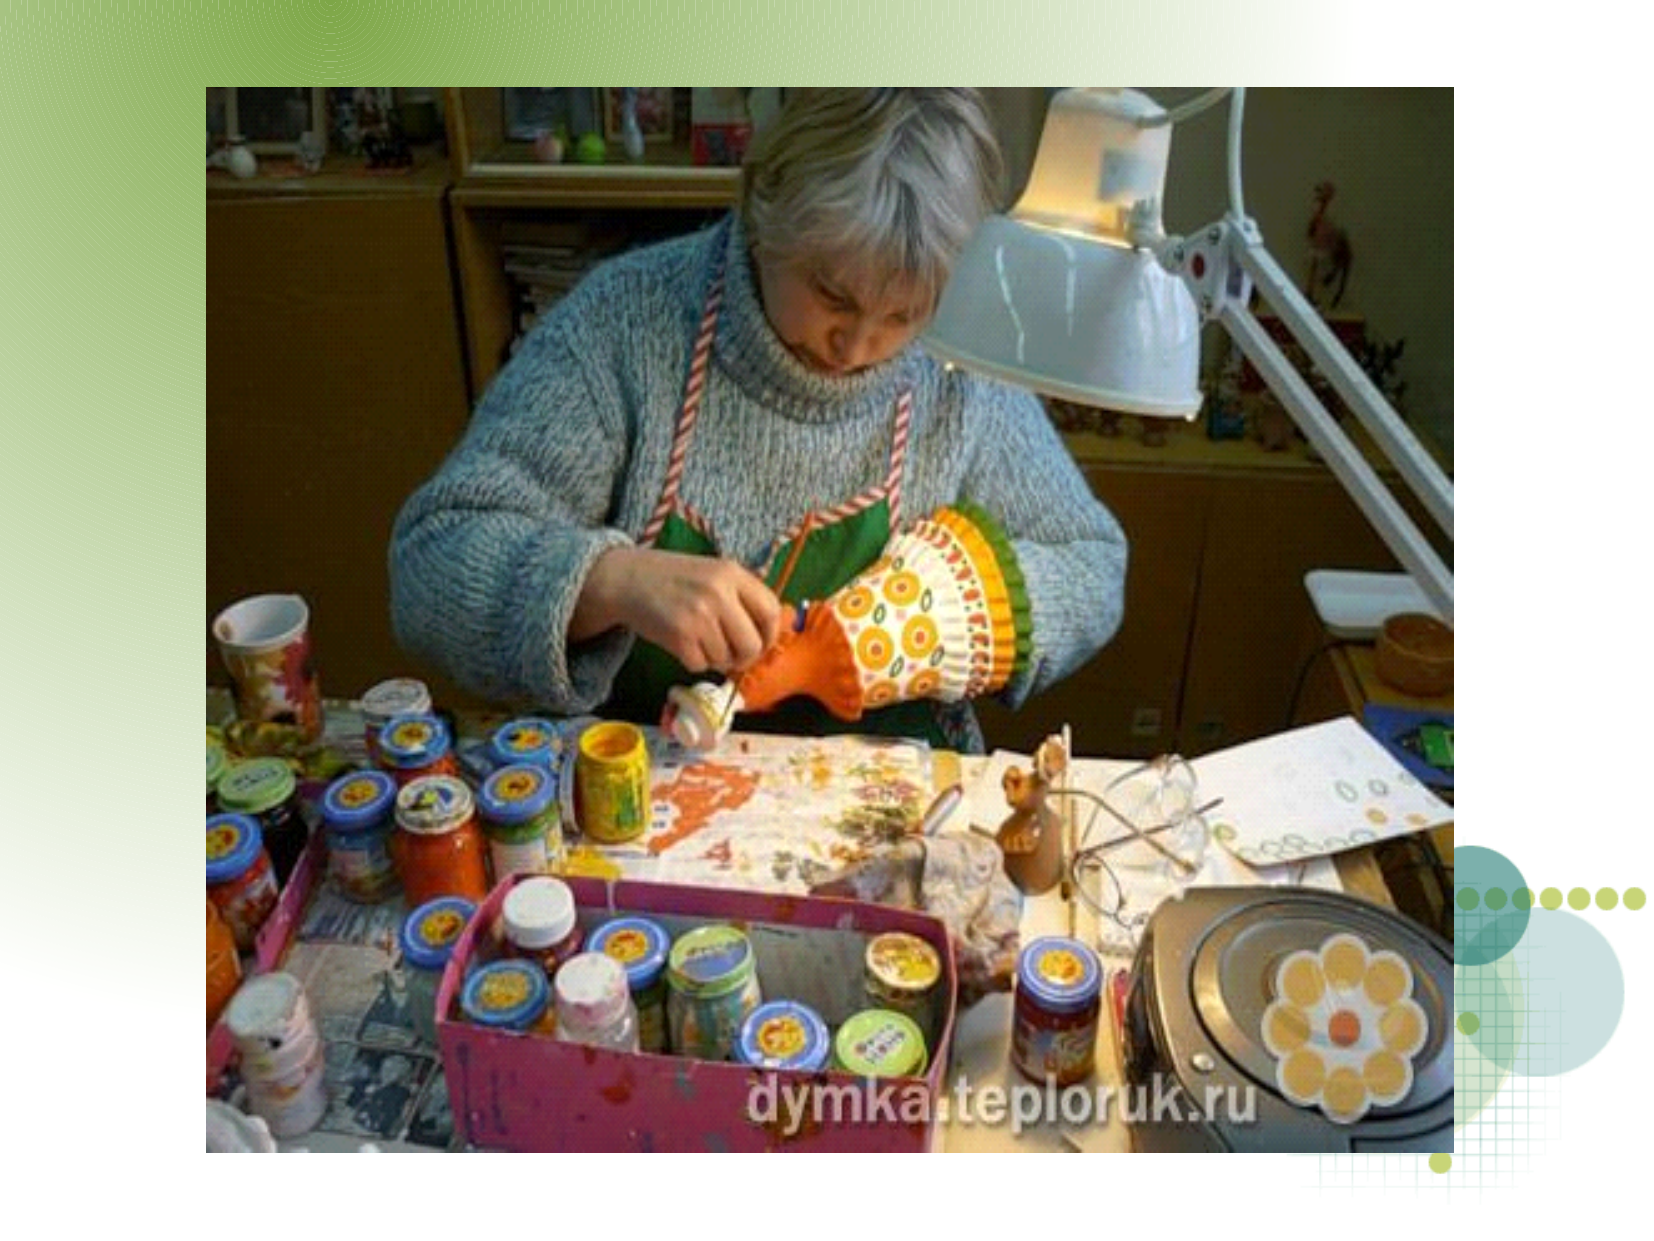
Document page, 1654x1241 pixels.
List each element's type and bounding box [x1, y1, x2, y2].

picture [206, 87, 1654, 1211]
